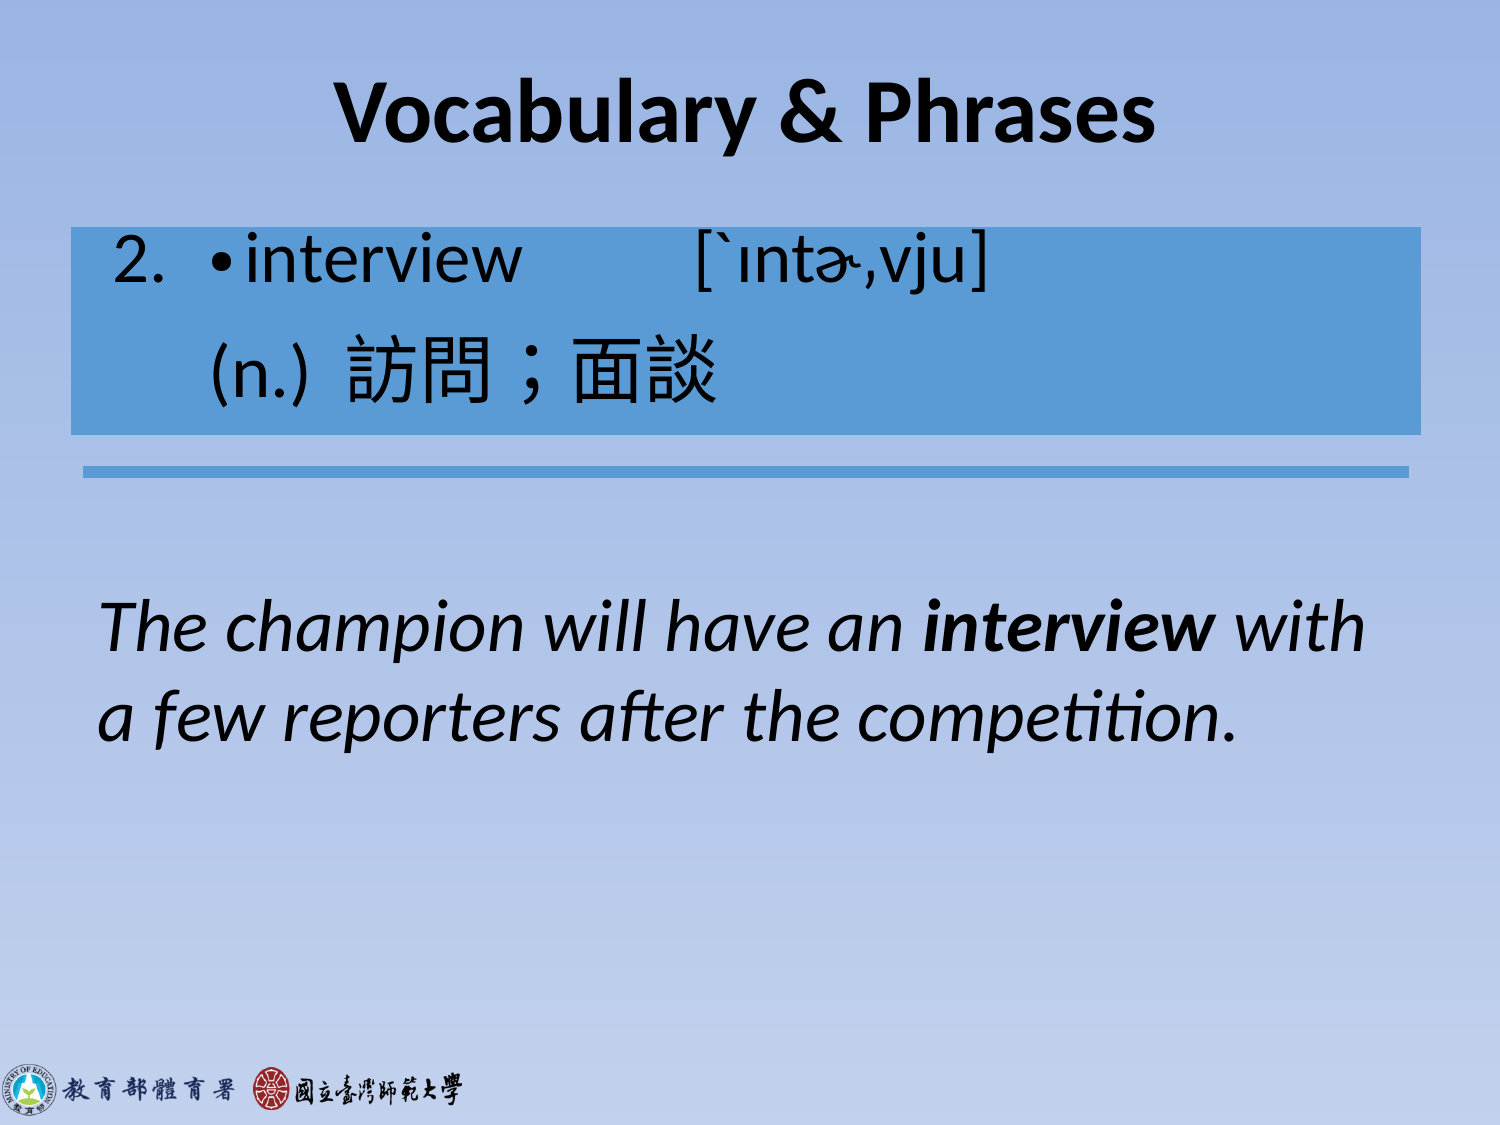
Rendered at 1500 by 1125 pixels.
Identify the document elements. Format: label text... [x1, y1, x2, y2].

table_header interview [209, 227, 693, 311]
table_cell (n.) 訪問；面談 [209, 311, 1421, 435]
table_header 2. [71, 227, 209, 311]
table_cell [71, 311, 209, 435]
table_header [ˋɪntɚ͵vju] [693, 227, 1421, 311]
text_box [83, 466, 1409, 478]
text_box The champion will have an interview with a few reporters after the competition. [82, 568, 1433, 766]
title Vocabulary & Phrases [70, 11, 1421, 200]
